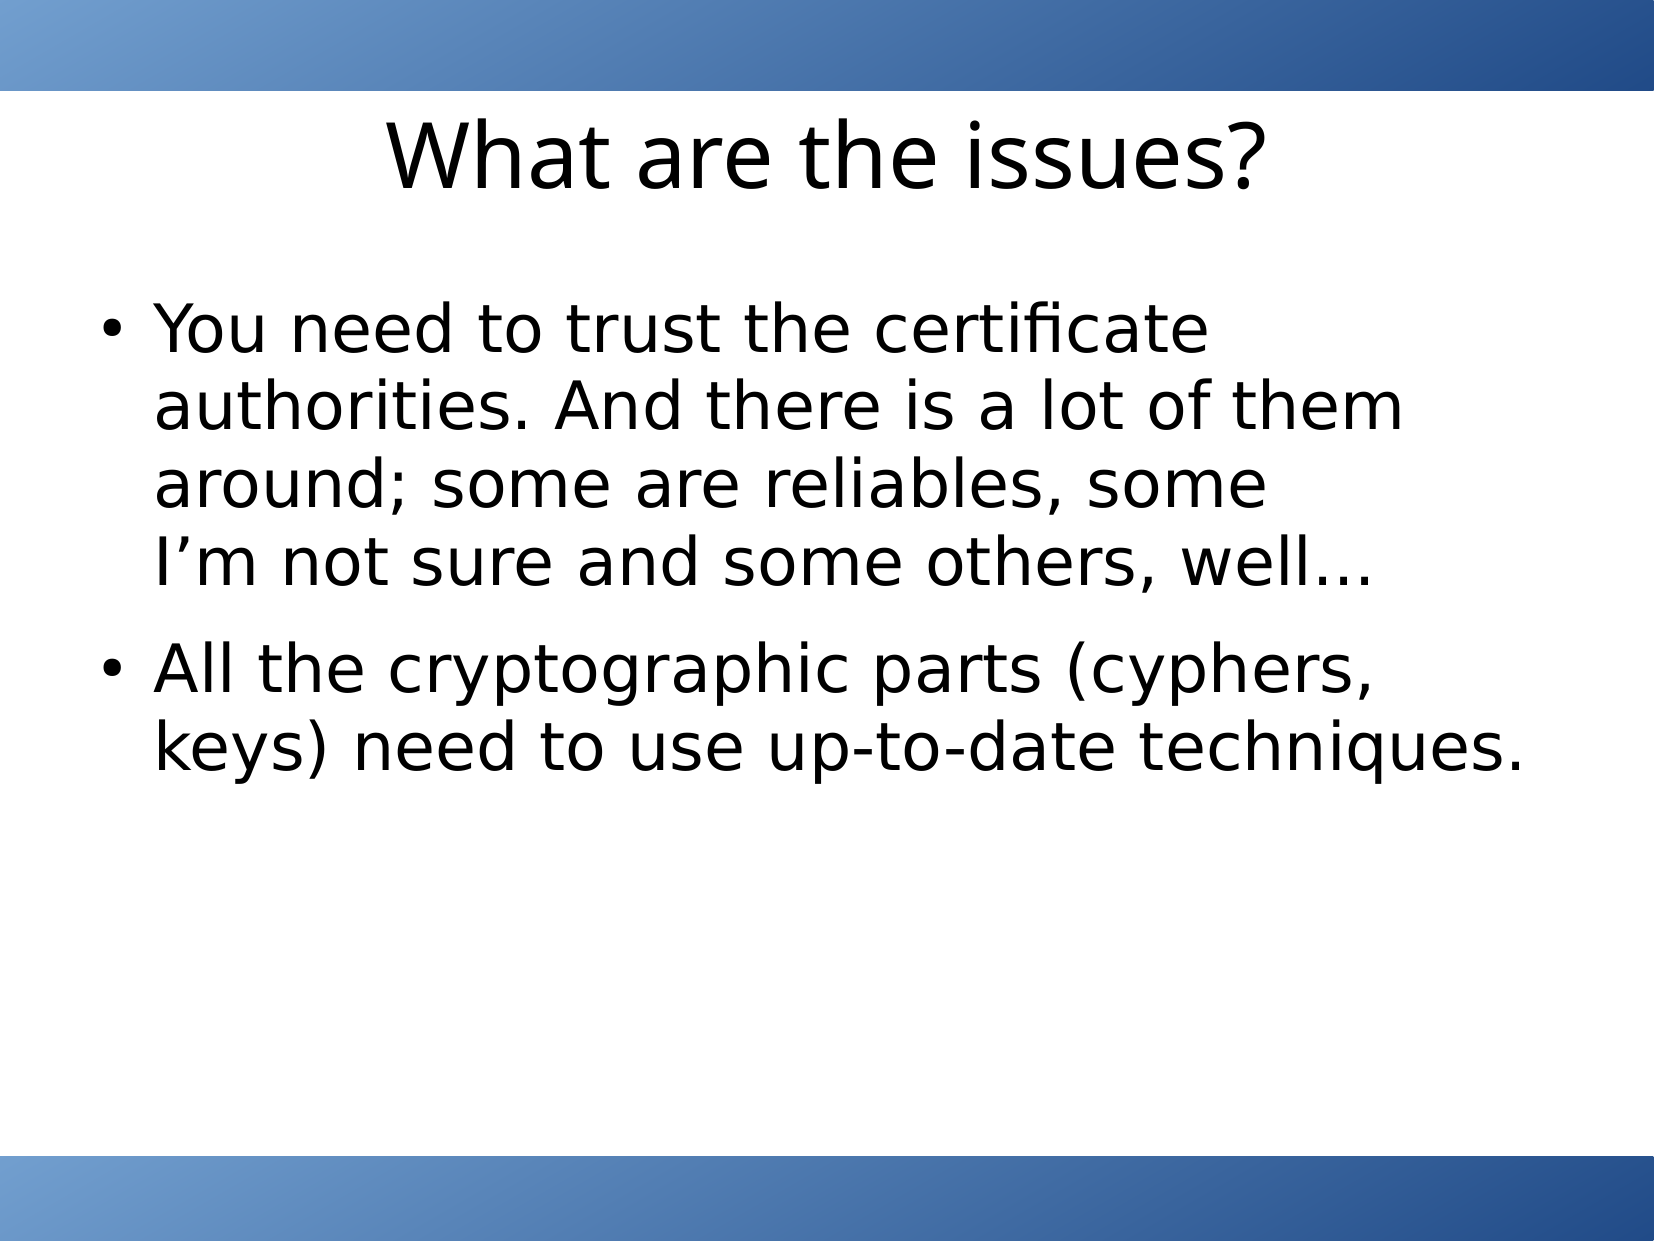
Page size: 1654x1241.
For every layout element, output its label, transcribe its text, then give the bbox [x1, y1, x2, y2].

title What are the issues? [82, 49, 1571, 257]
list You need to trust the certificate authorities. And there is a lot of them around; some are reliables, some I’m not sure and some others, well... All the cryptographic parts (cyphers, keys) need to use up-to-date techniques. [82, 290, 1571, 1010]
